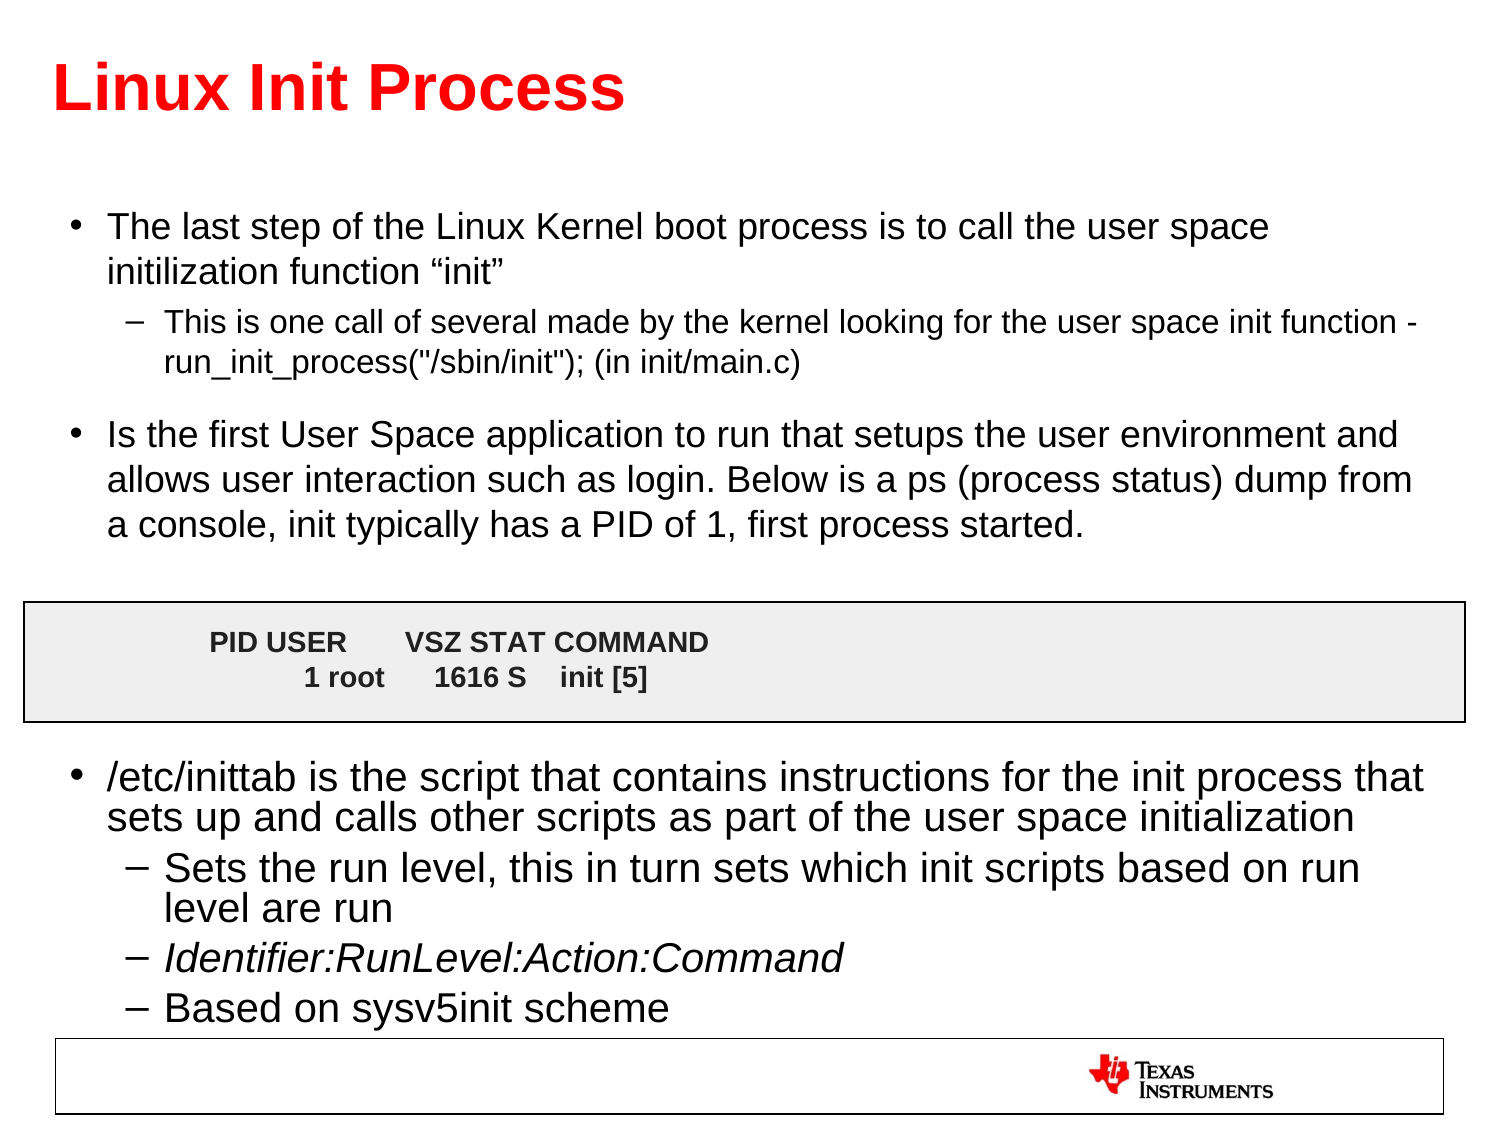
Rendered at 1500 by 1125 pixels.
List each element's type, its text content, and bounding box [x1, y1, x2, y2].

title Linux Init Process [37, 23, 1426, 158]
picture [1087, 1052, 1274, 1099]
text_box [23, 602, 1465, 722]
list The last step of the Linux Kernel boot process is to call the user space initilization function “init” This is one call of several made by the kernel looking for the user space init function - run_init_process("/sbin/init"); (in init/main.c) Is the first User Space application to run that setups the user environment and allows user interaction such as login. Below is a ps (process status) dump from a console, init typically has a PID of 1, first process started. [54, 194, 1444, 597]
text_box /etc/inittab is the script that contains instructions for the init process that sets up and calls other scripts as part of the user space initialization Sets the run level, this in turn sets which init scripts based on run level are run Identifier:RunLevel:Action:Command Based on sysv5init scheme [54, 752, 1445, 1023]
